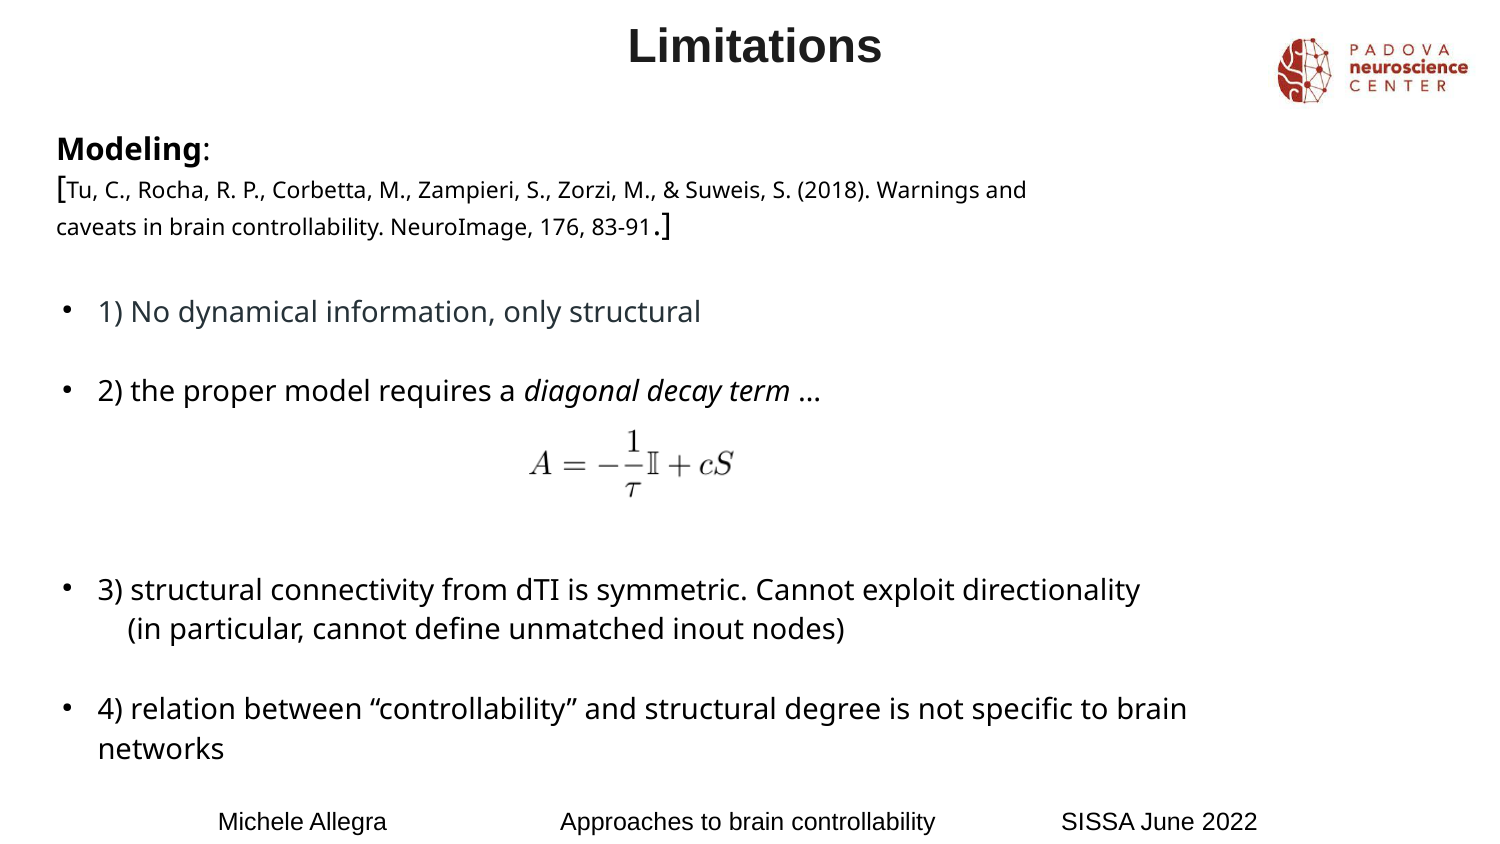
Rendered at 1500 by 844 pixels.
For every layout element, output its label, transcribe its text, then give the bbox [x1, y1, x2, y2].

text_box Modeling: [Tu, C., Rocha, R. P., Corbetta, M., Zampieri, S., Zorzi, M., & Suweis, S. (2018). Warnings and caveats in brain controllability. NeuroImage, 176, 83-91.] [0, 114, 1123, 184]
text_box Limitations [74, 0, 1436, 95]
text_box 1) No dynamical information, only structural 2) the proper model requires a diagonal decay term … 3) structural connectivity from dTI is symmetric. Cannot exploit directionality (in particular, cannot define unmatched inout nodes) 4) relation between “controllability” and structural degree is not specific to brain networks [47, 283, 1264, 844]
text_box Michele Allegra Approaches to brain controllability SISSA June 2022 [64, 794, 1415, 844]
picture [1268, 10, 1476, 123]
picture [510, 413, 756, 516]
